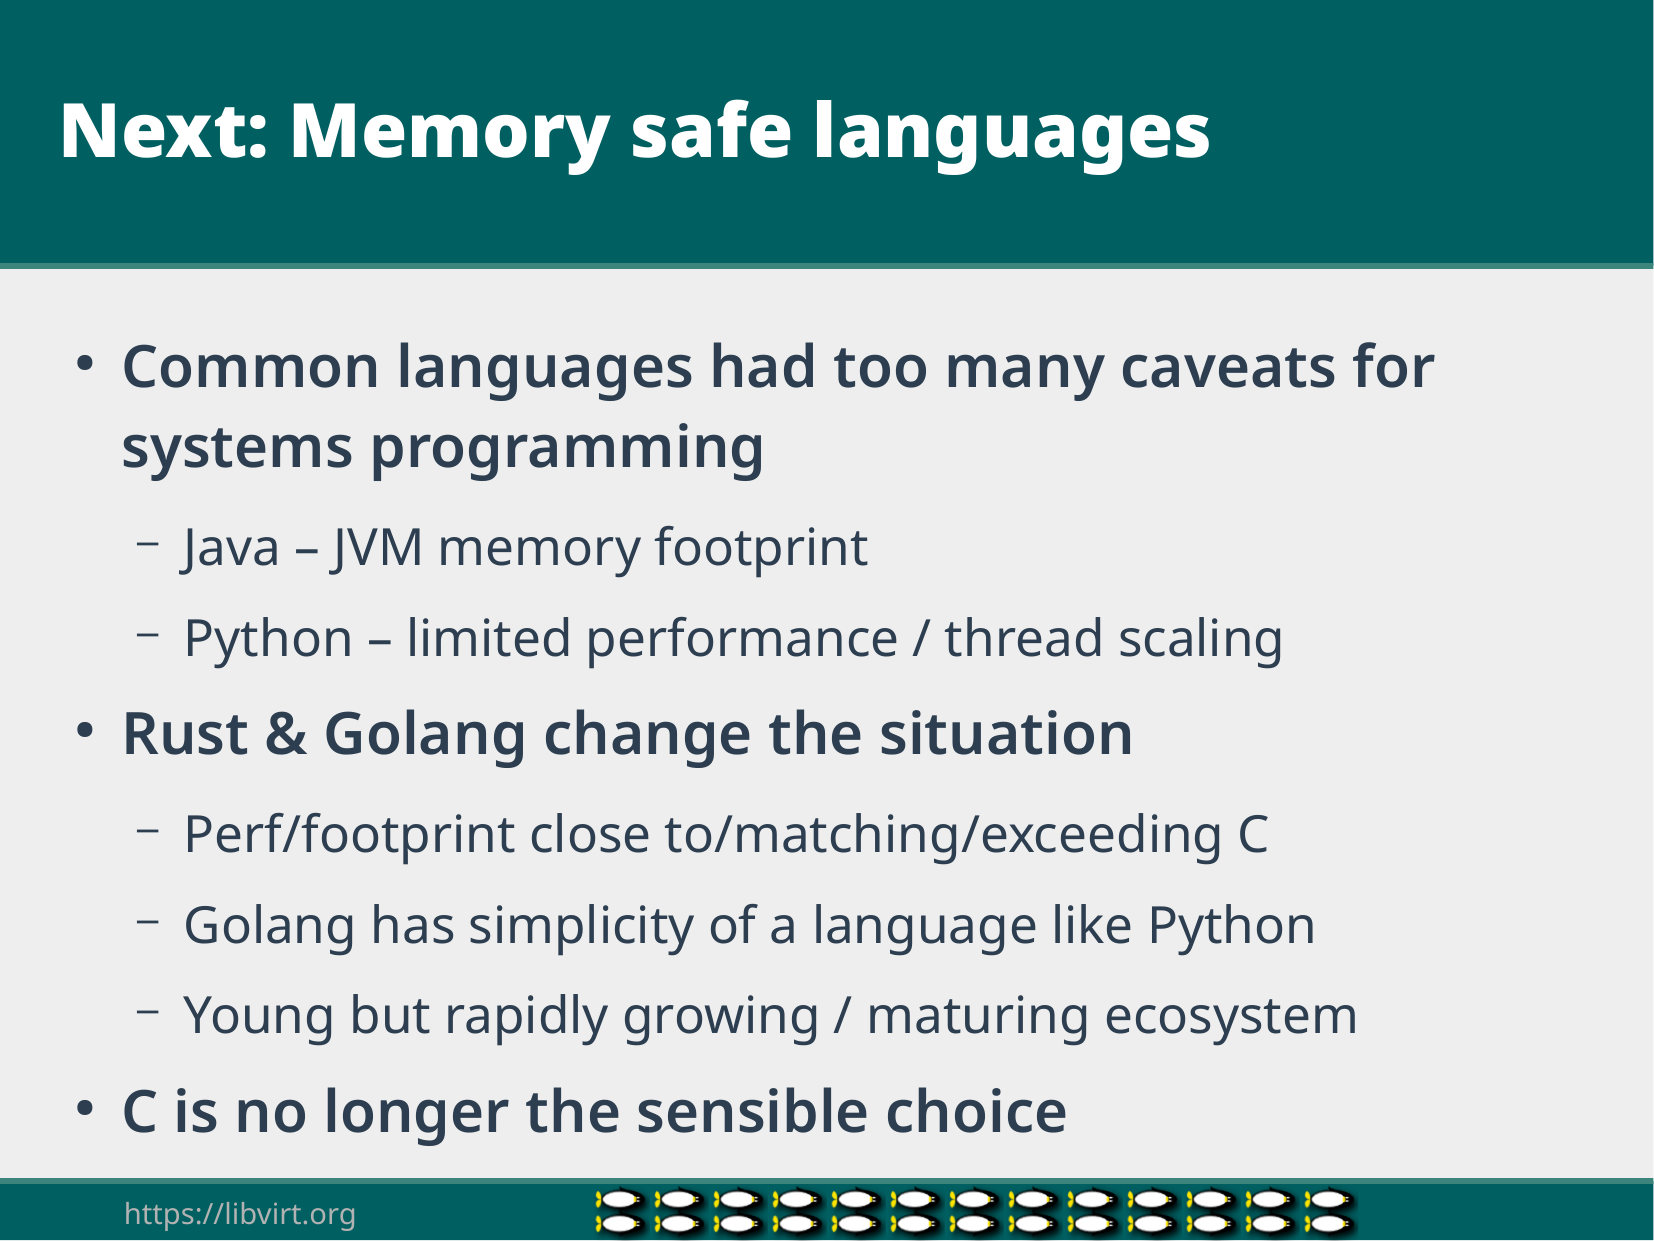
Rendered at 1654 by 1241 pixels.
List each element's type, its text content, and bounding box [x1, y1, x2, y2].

title Next: Memory safe languages [59, 49, 1595, 207]
text_box [590, 1181, 1359, 1241]
list Common languages had too many caveats for systems programming Java – JVM memory footprint Python – limited performance / thread scaling Rust & Golang change the situation Perf/footprint close to/matching/exceeding C Golang has simplicity of a language like Python Young but rapidly growing / maturing ecosystem C is no longer the sensible choice [59, 324, 1595, 1152]
